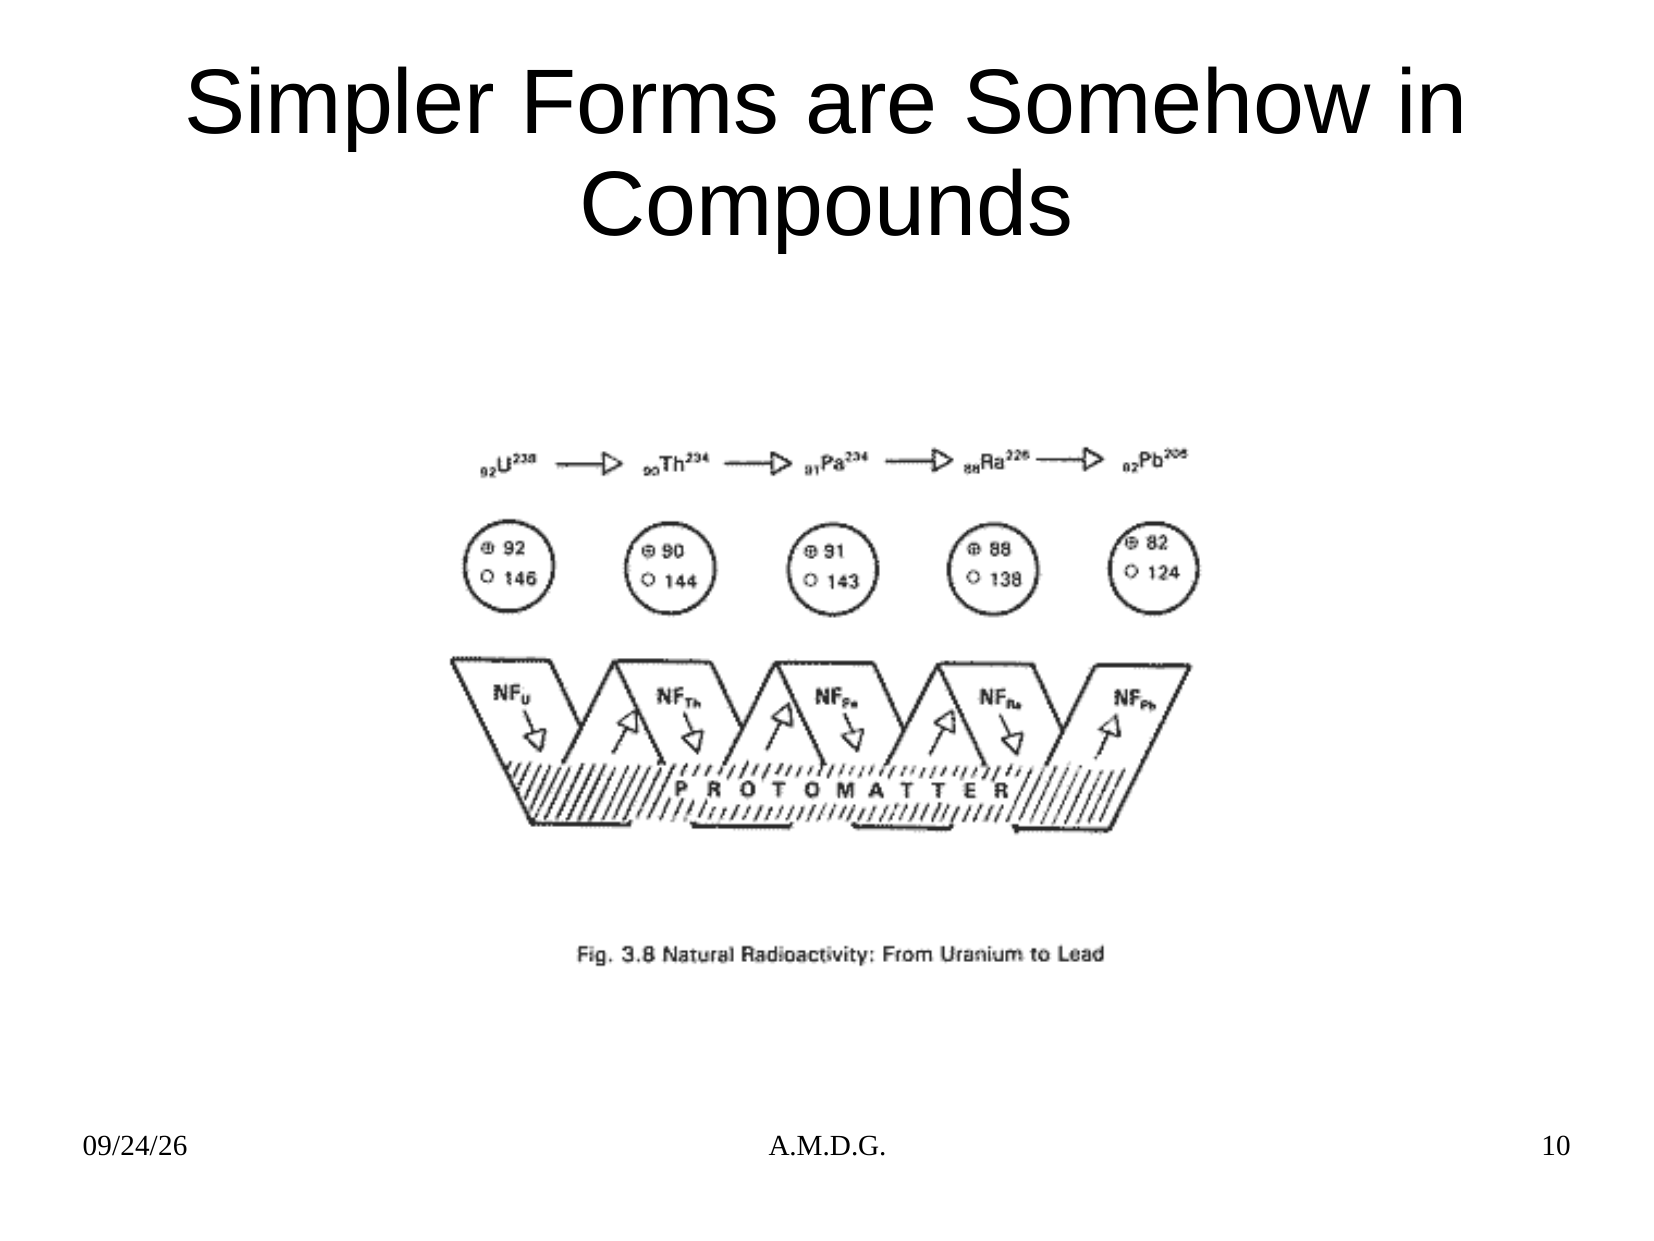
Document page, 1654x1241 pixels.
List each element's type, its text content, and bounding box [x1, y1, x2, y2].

picture [416, 400, 1237, 999]
title Simpler Forms are Somehow in Compounds [82, 49, 1571, 257]
